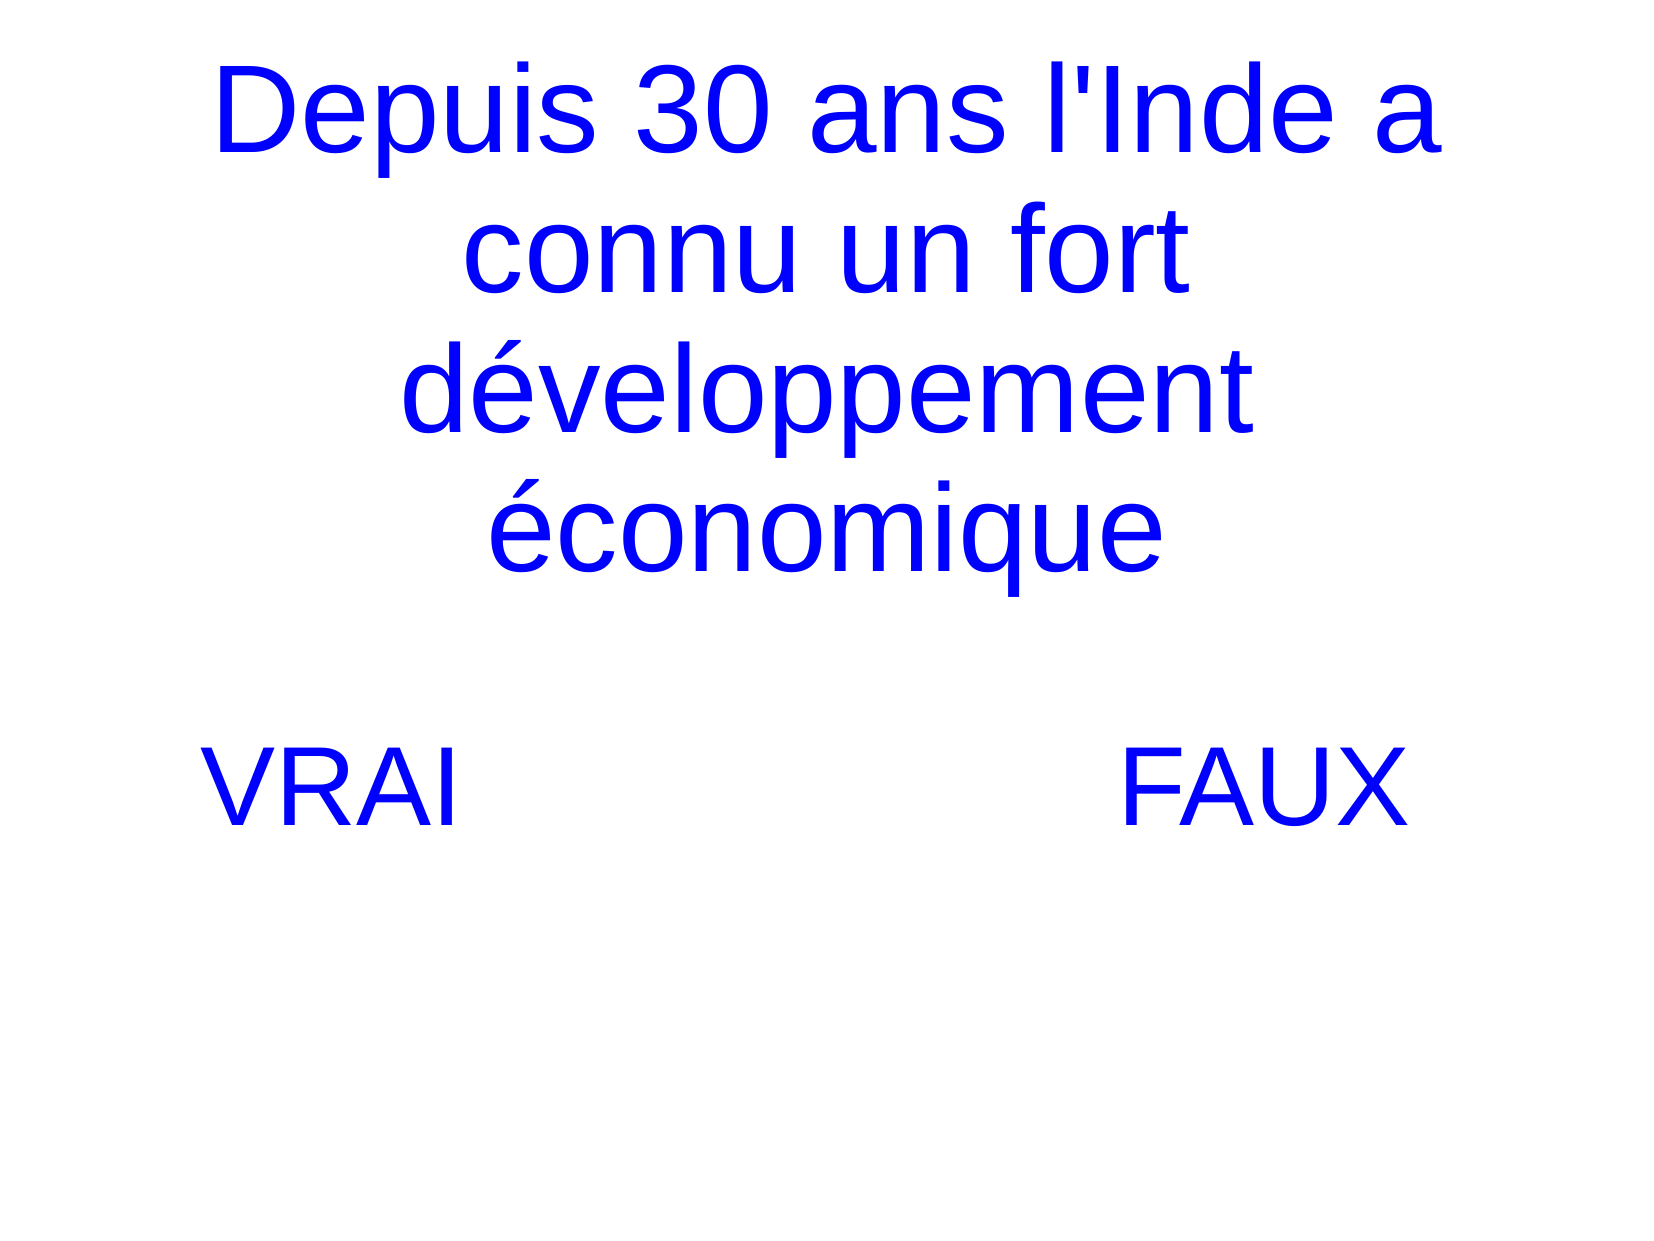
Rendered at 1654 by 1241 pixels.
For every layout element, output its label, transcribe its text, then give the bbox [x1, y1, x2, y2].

text_box Depuis 30 ans l'Inde a connu un fort développement économique VRAI FAUX [29, 31, 1625, 857]
